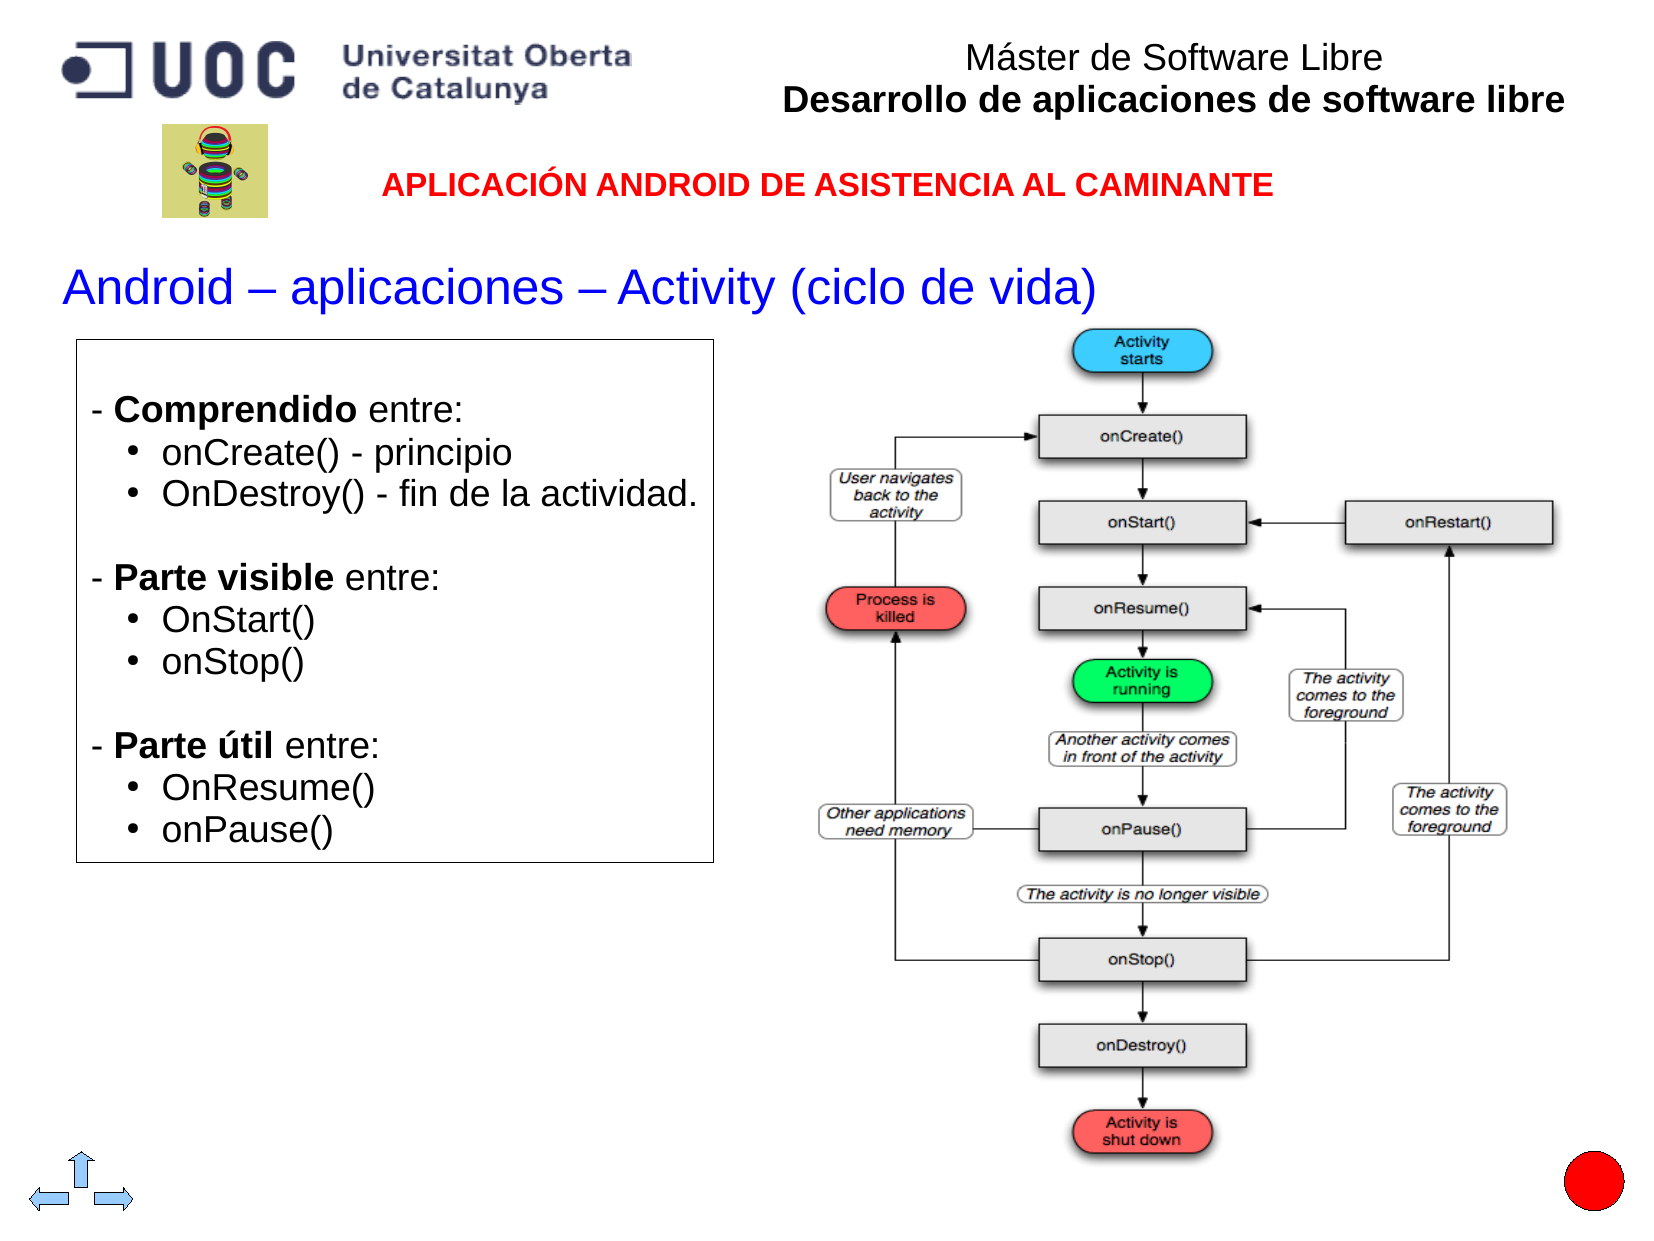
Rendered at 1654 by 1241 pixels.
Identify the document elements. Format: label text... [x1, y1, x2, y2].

text_box Máster de Software Libre Desarrollo de aplicaciones de software libre [754, 29, 1595, 130]
list Android – aplicaciones – Activity (ciclo de vida) [62, 249, 1300, 325]
picture [162, 124, 268, 218]
text_box [29, 1187, 69, 1211]
picture [61, 41, 632, 105]
picture [797, 309, 1581, 1182]
text_box APLICACIÓN ANDROID DE ASISTENCIA AL CAMINANTE [105, 149, 1552, 222]
text_box [1564, 1151, 1625, 1211]
text_box [94, 1187, 133, 1211]
text_box [68, 1151, 95, 1188]
text_box - Comprendido entre: onCreate() - principio OnDestroy() - fin de la actividad. - Parte visible entre: OnStart() onStop() - Parte útil entre: OnResume() onPause() [76, 339, 714, 863]
